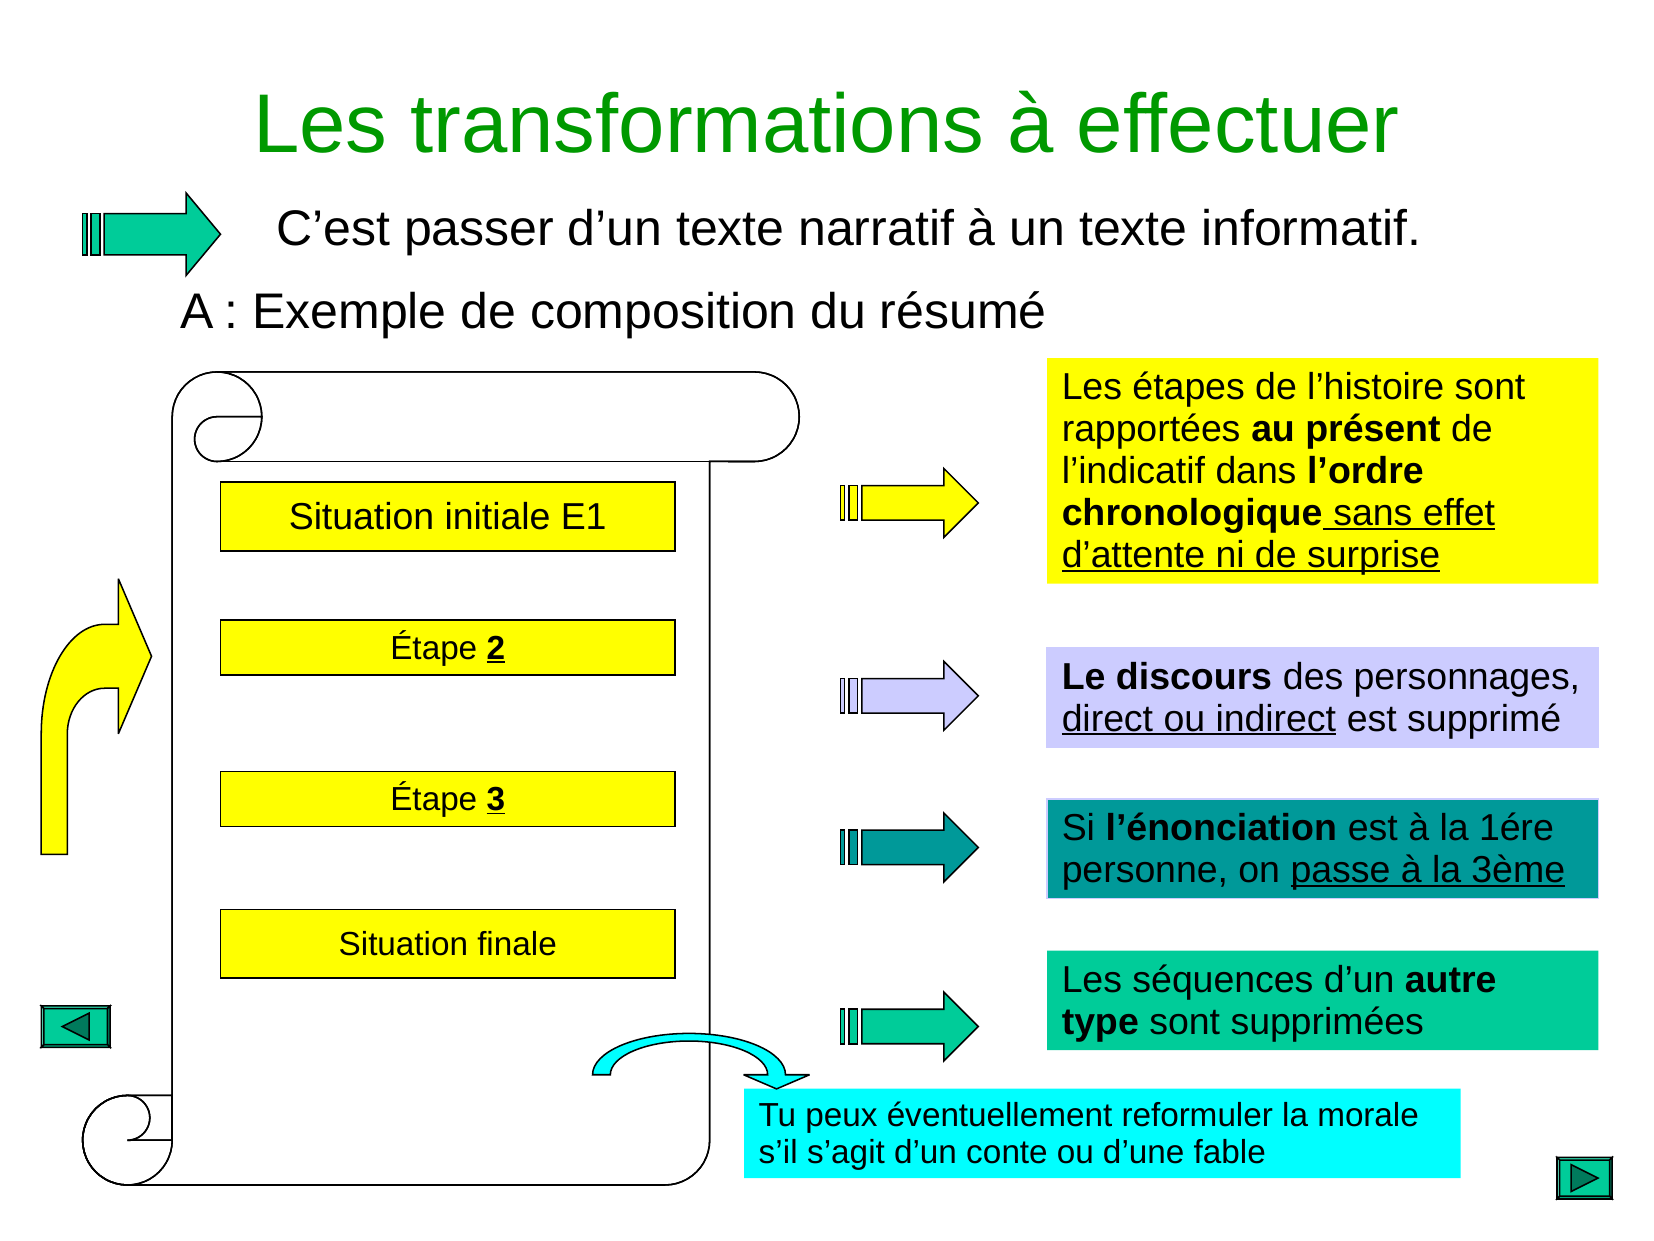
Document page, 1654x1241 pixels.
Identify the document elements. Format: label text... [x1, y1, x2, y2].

text_box [41, 578, 152, 855]
text_box [849, 830, 858, 865]
text_box Les étapes de l’histoire sont rapportées au présent de l’indicatif dans l’ordre chronologique sans effet d’attente ni de surprise [1047, 358, 1599, 584]
text_box [861, 812, 979, 882]
text_box C’est passer d’un texte narratif à un texte informatif. [261, 193, 1571, 265]
text_box [849, 486, 858, 520]
text_box [849, 679, 858, 713]
text_box Situation finale [220, 909, 676, 979]
text_box [840, 486, 845, 520]
text_box Si l’énonciation est à la 1ére personne, on passe à la 3ème [1047, 799, 1599, 899]
text_box Situation initiale E1 [220, 482, 676, 552]
text_box Les séquences d’un autre type sont supprimées [1047, 950, 1599, 1051]
text_box A : Exemple de composition du résumé [165, 275, 1475, 347]
text_box [840, 830, 845, 865]
text_box Étape 2 [220, 620, 676, 676]
text_box [840, 679, 845, 713]
text_box [861, 468, 979, 538]
text_box [861, 661, 979, 731]
text_box Le discours des personnages, direct ou indirect est supprimé [1047, 647, 1599, 747]
title Les transformations à effectuer [82, 55, 1571, 193]
text_box Tu peux éventuellement reformuler la morale s’il s’agit d’un conte ou d’une fable [744, 1088, 1461, 1179]
text_box Étape 3 [220, 771, 676, 827]
text_box [592, 1033, 810, 1089]
